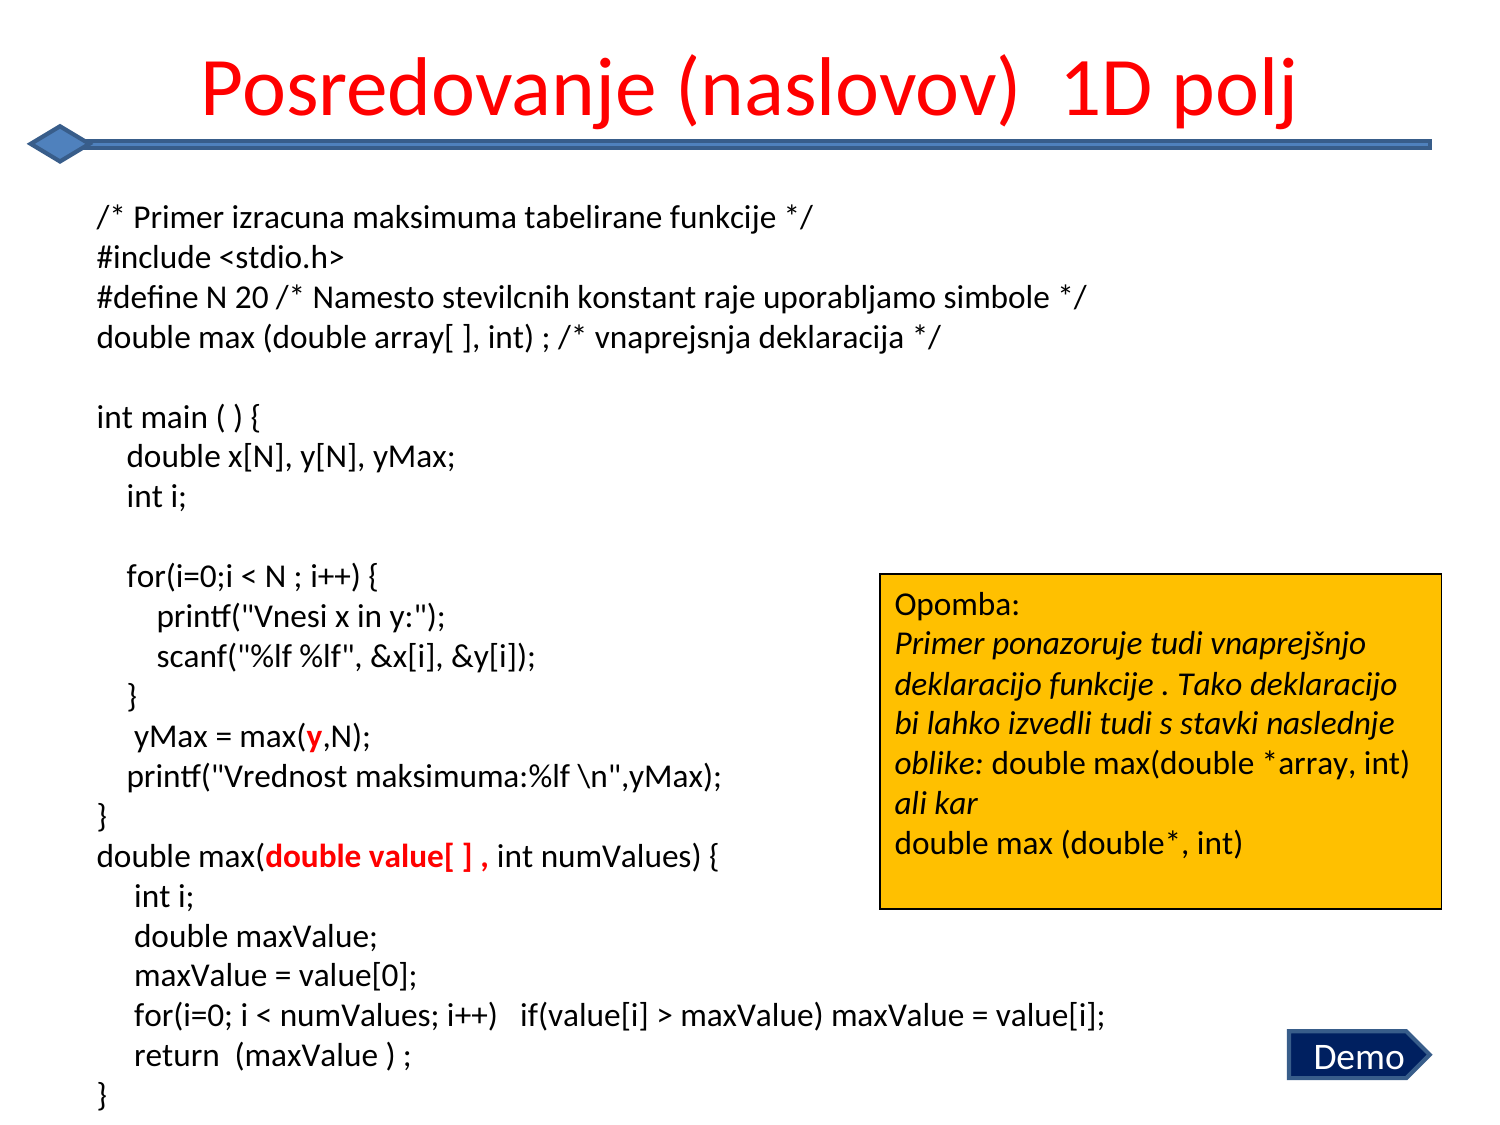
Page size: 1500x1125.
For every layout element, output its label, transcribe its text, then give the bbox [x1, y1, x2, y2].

text_box Demo [1288, 1031, 1430, 1079]
title Posredovanje (naslovov) 1D polj [75, 23, 1426, 141]
text_box Opomba: Primer ponazoruje tudi vnaprejšnjo deklaracijo funkcije . Tako deklaracijo bi lahko izvedli tudi s stavki naslednje oblike: double max(double *array, int) ali kar double max (double*, int) [879, 574, 1442, 909]
text_box /* Primer izracuna maksimuma tabelirane funkcije */ #include <stdio.h> #define N 20 /* Namesto stevilcnih konstant raje uporabljamo simbole */ double max (double array[ ], int) ; /* vnaprejsnja deklaracija */ int main ( ) { double x[N], y[N], yMax; int i; for(i=0;i < N ; i++) { printf("Vnesi x in y:"); scanf("%lf %lf", &x[i], &y[i]); } yMax = max(y,N); printf("Vrednost maksimuma:%lf \n",yMax); } double max(double value[ ] , int numValues) { int i; double maxValue; maxValue = value[0]; for(i=0; i < numValues; i++) if(value[i] > maxValue) maxValue = value[i]; return (maxValue ) ; } [81, 187, 1442, 1125]
